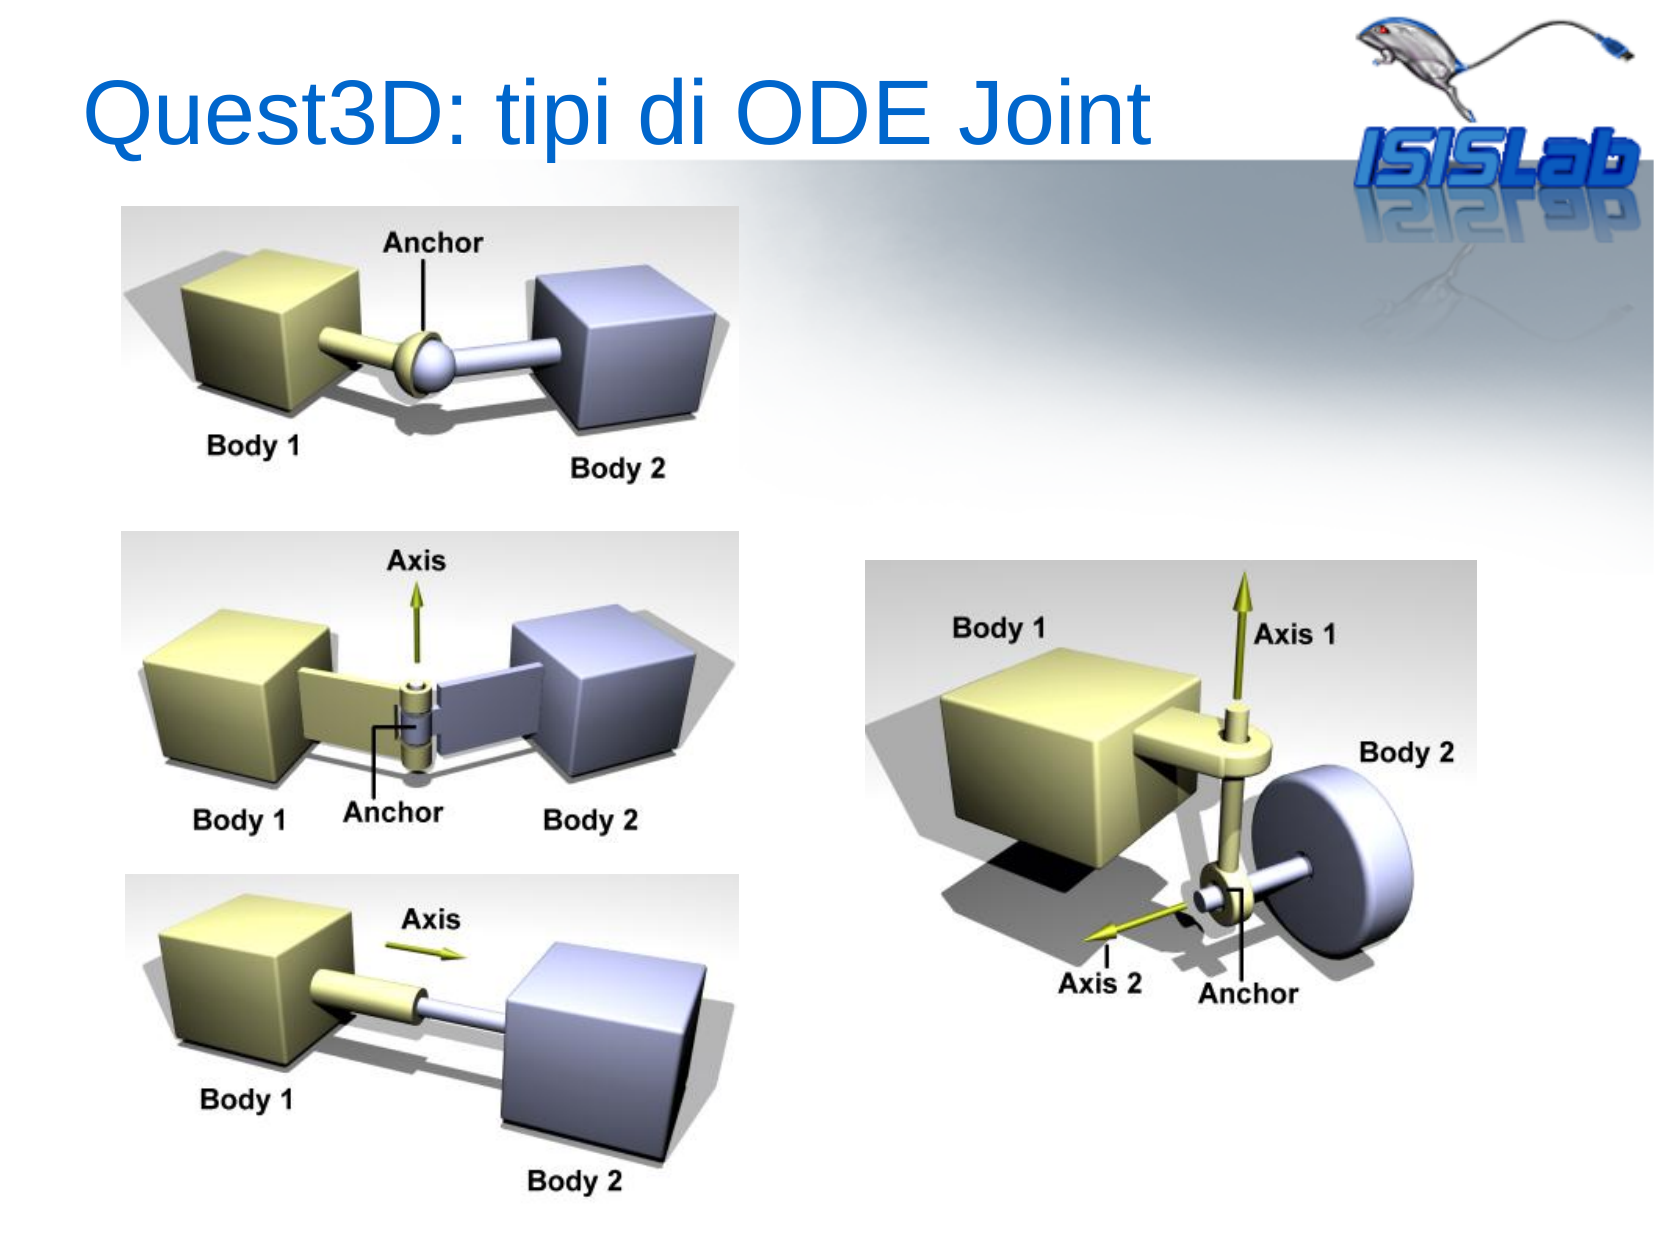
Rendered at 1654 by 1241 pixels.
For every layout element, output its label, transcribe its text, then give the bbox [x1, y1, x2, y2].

title Quest3D: tipi di ODE Joint [82, 49, 1571, 178]
picture [0, 0, 1654, 1241]
